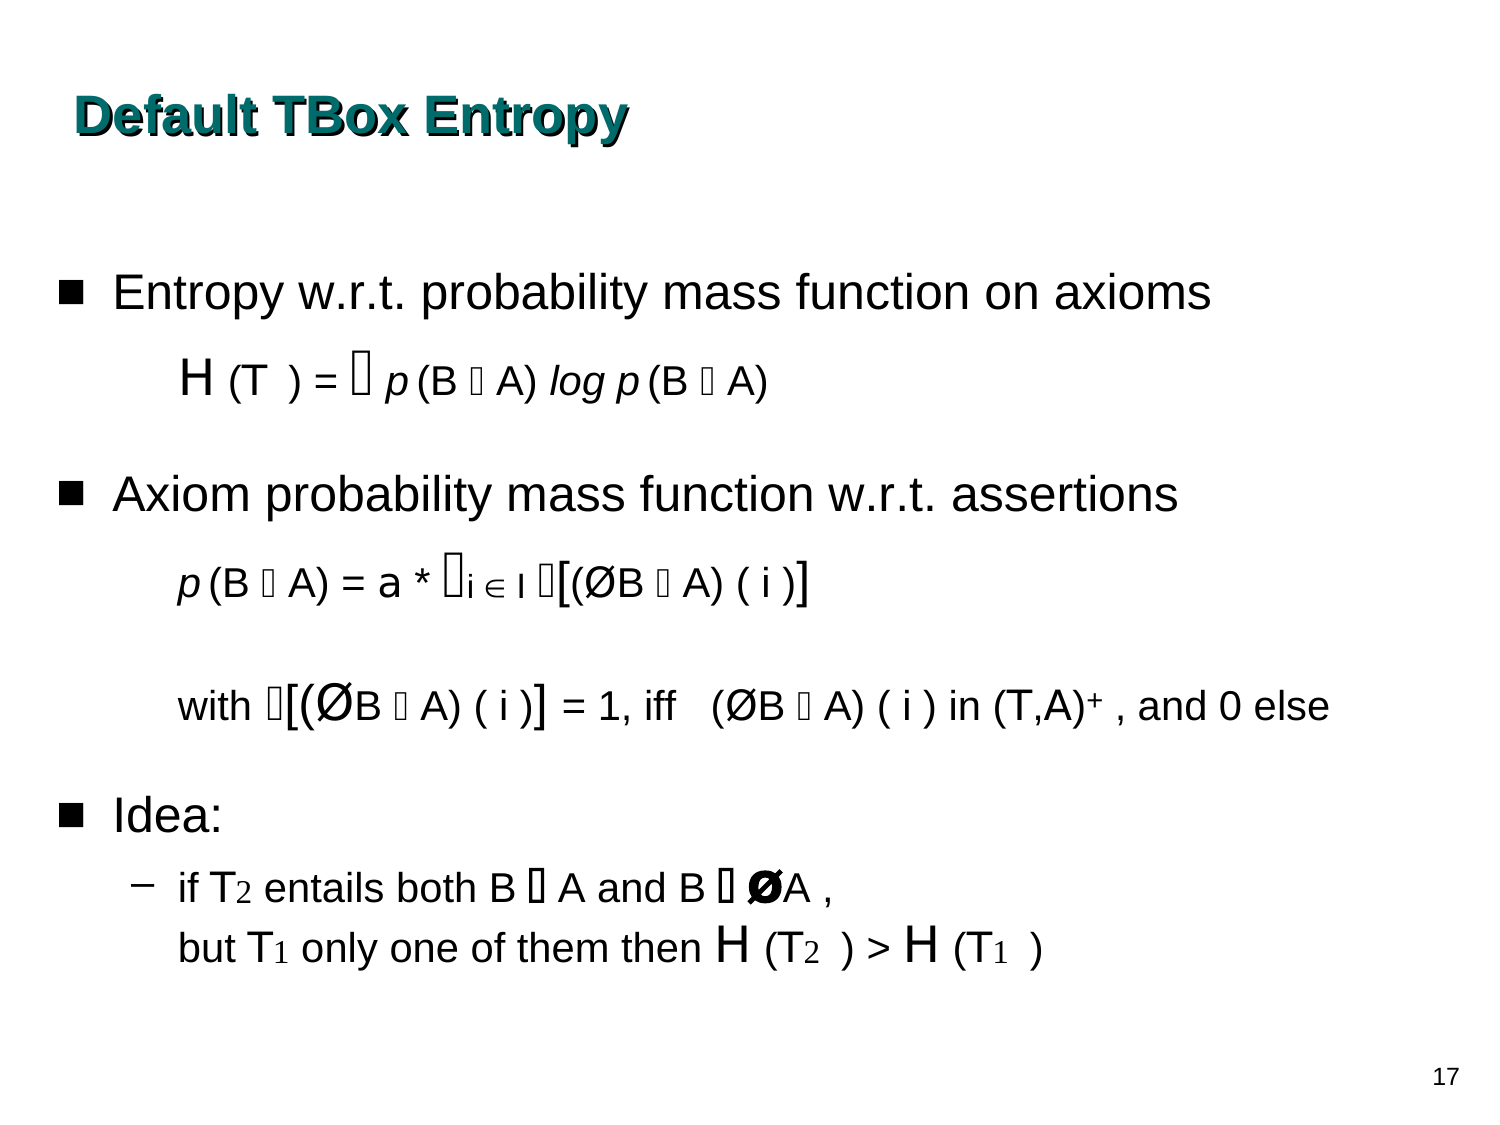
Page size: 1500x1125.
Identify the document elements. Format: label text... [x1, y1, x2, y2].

list Entropy w.r.t. probability mass function on axioms H (T ) =  p (B  A) log p (B  A) Axiom probability mass function w.r.t. assertions p (B  A) = a * i ∈ I [(ØB  A) ( i )] with [(ØB  A) ( i )] = 1, iff (ØB  A) ( i ) in (T,A)+ , and 0 else Idea: if T2 entails both B  A and B  ØA , but T1 only one of them then H (T2 ) > H (T1 ) [56, 259, 1444, 1003]
title Default TBox Entropy [59, 17, 1447, 207]
